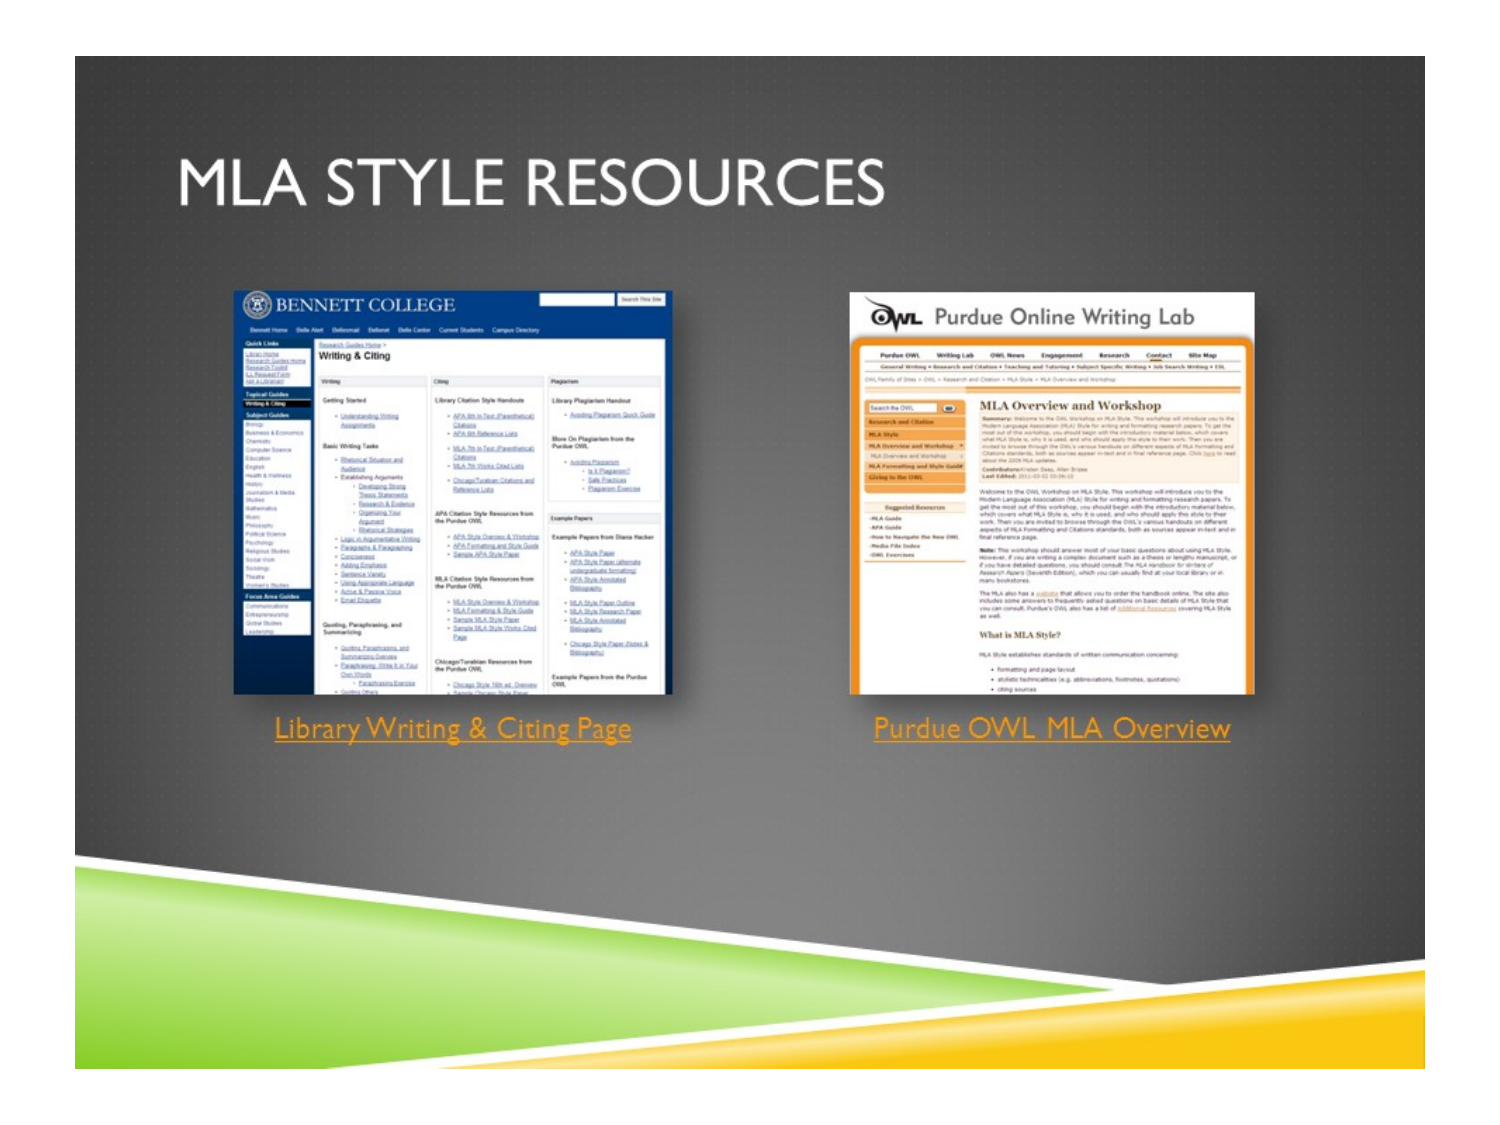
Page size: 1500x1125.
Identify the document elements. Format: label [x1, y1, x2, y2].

picture [75, 56, 1425, 1069]
